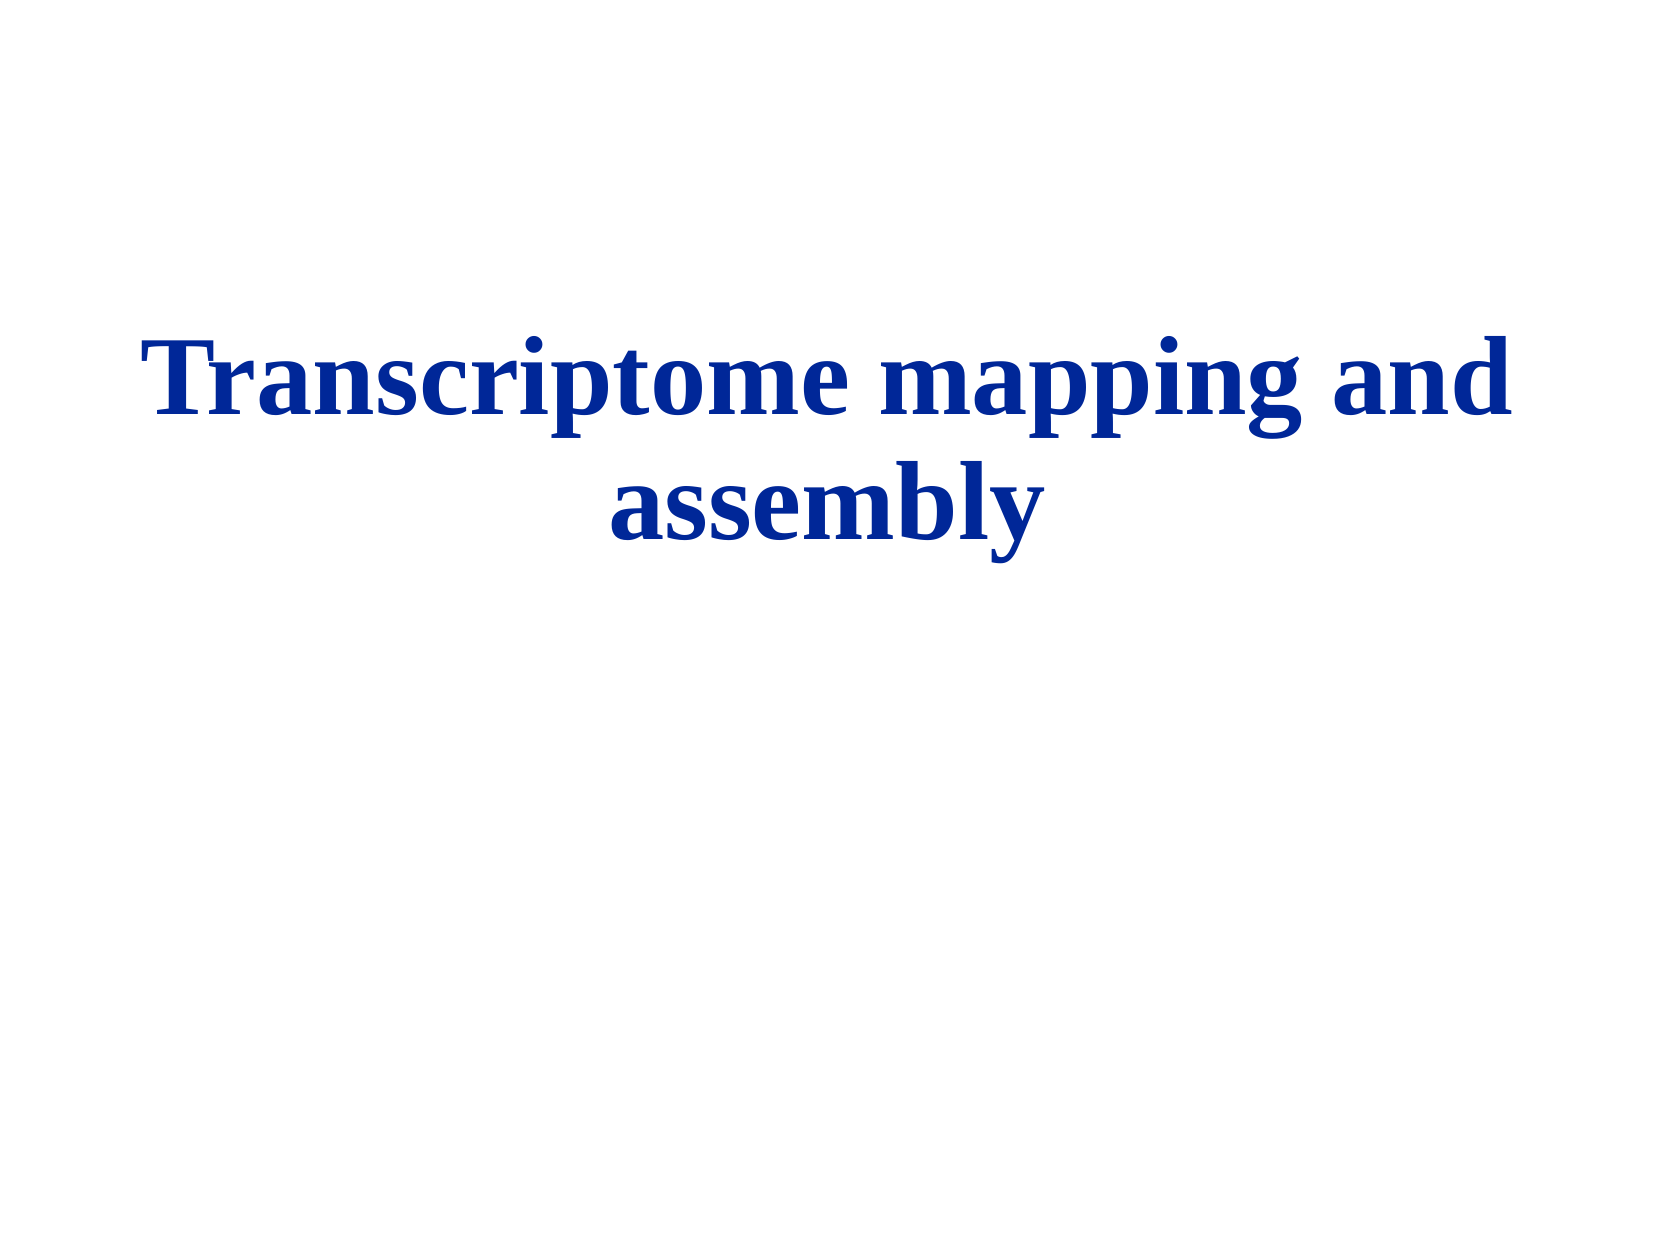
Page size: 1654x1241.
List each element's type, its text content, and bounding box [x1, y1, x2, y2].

title Transcriptome mapping and assembly [82, 314, 1571, 564]
